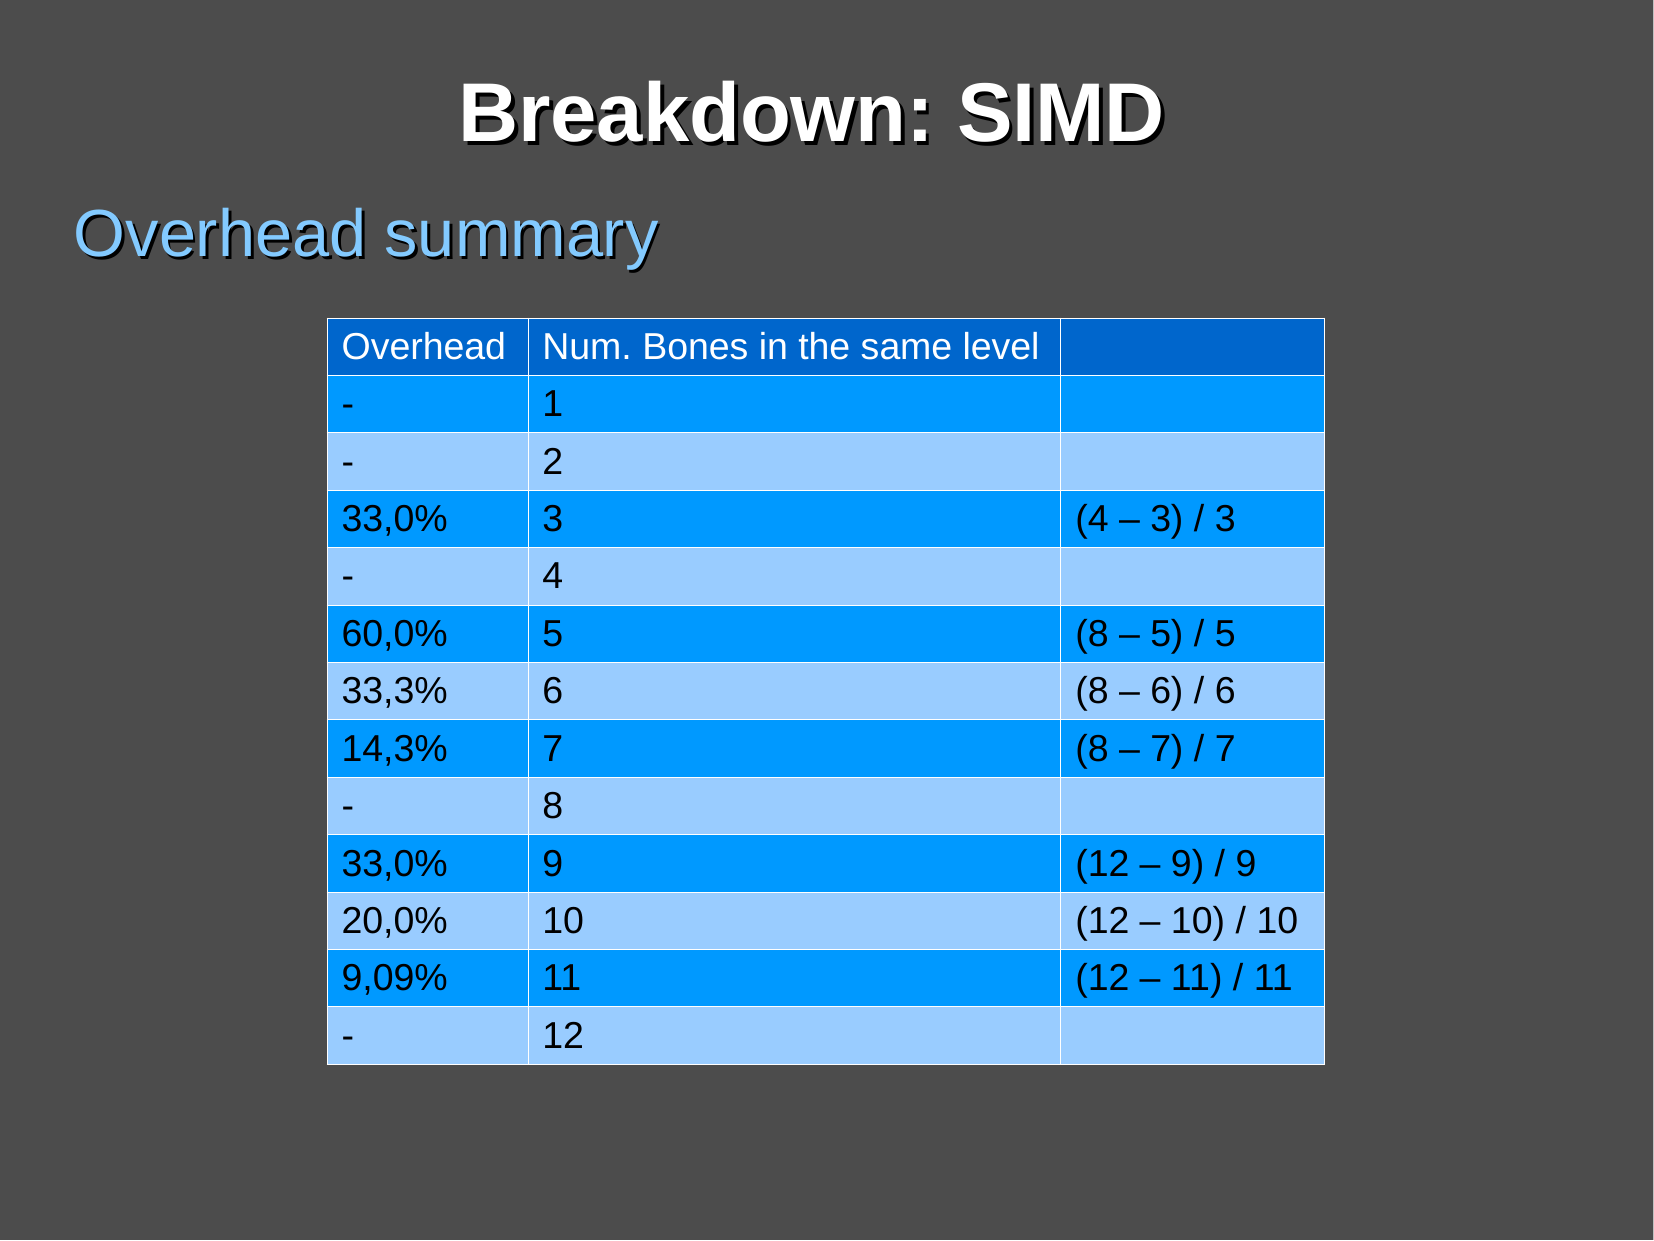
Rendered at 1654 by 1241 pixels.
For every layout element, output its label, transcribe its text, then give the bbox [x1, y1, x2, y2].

table_cell [1061, 376, 1324, 432]
table_header [1061, 319, 1324, 375]
table_cell [1061, 1007, 1324, 1064]
table_cell 4 [529, 548, 1060, 605]
table_cell 2 [529, 433, 1060, 490]
table_cell - [328, 548, 528, 605]
table_cell 14,3% [328, 720, 528, 777]
table_cell [1061, 548, 1324, 605]
table_cell (8 – 7) / 7 [1061, 720, 1324, 777]
table_cell 60,0% [328, 606, 528, 662]
table_cell 11 [529, 950, 1060, 1006]
table_cell 3 [529, 491, 1060, 547]
table_cell (12 – 11) / 11 [1061, 950, 1324, 1006]
table_cell 20,0% [328, 893, 528, 949]
table_cell [1061, 433, 1324, 490]
text_box Breakdown: SIMD [88, 59, 1536, 168]
table_cell - [328, 1007, 528, 1064]
table_header Num. Bones in the same level [529, 319, 1060, 375]
table_cell 7 [529, 720, 1060, 777]
table_cell 5 [529, 606, 1060, 662]
table_cell 9 [529, 835, 1060, 892]
table_cell [1061, 778, 1324, 834]
table_cell 33,0% [328, 835, 528, 892]
table_cell 12 [529, 1007, 1060, 1064]
table_cell 10 [529, 893, 1060, 949]
table_cell (12 – 10) / 10 [1061, 893, 1324, 949]
text_box Overhead summary [59, 189, 1565, 279]
table_cell - [328, 376, 528, 432]
table_cell 33,3% [328, 663, 528, 719]
table_cell (8 – 6) / 6 [1061, 663, 1324, 719]
table_cell (4 – 3) / 3 [1061, 491, 1324, 547]
table_header Overhead [328, 319, 528, 375]
table_cell 8 [529, 778, 1060, 834]
table_cell - [328, 433, 528, 490]
table_cell 6 [529, 663, 1060, 719]
table_cell (12 – 9) / 9 [1061, 835, 1324, 892]
table_cell (8 – 5) / 5 [1061, 606, 1324, 662]
table_cell - [328, 778, 528, 834]
table_cell 33,0% [328, 491, 528, 547]
table_cell 9,09% [328, 950, 528, 1006]
table_cell 1 [529, 376, 1060, 432]
